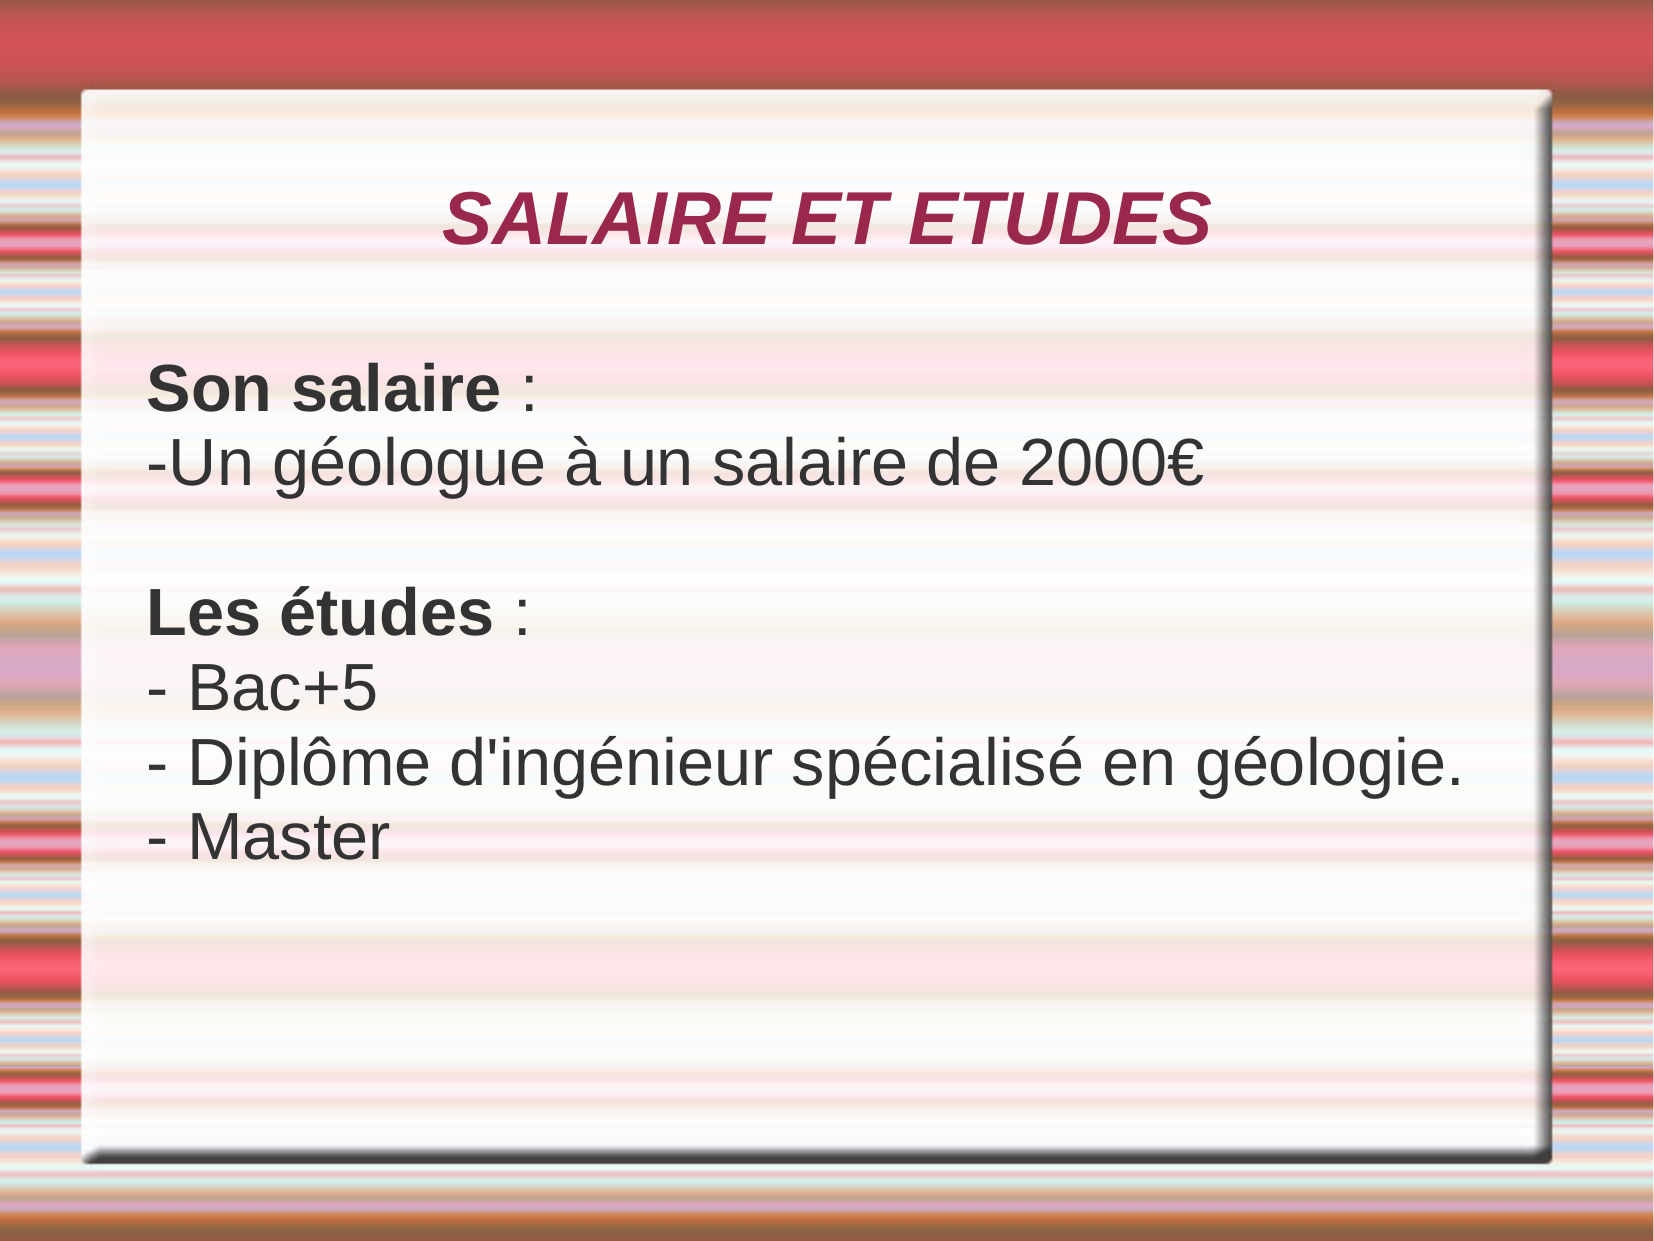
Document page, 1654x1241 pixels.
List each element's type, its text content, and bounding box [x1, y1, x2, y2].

list Son salaire : -Un géologue à un salaire de 2000€ Les études : - Bac+5 - Diplôme d'ingénieur spécialisé en géologie. - Master [134, 350, 1516, 1133]
picture [0, 0, 1654, 1241]
title SALAIRE ET ETUDES [121, 114, 1534, 322]
